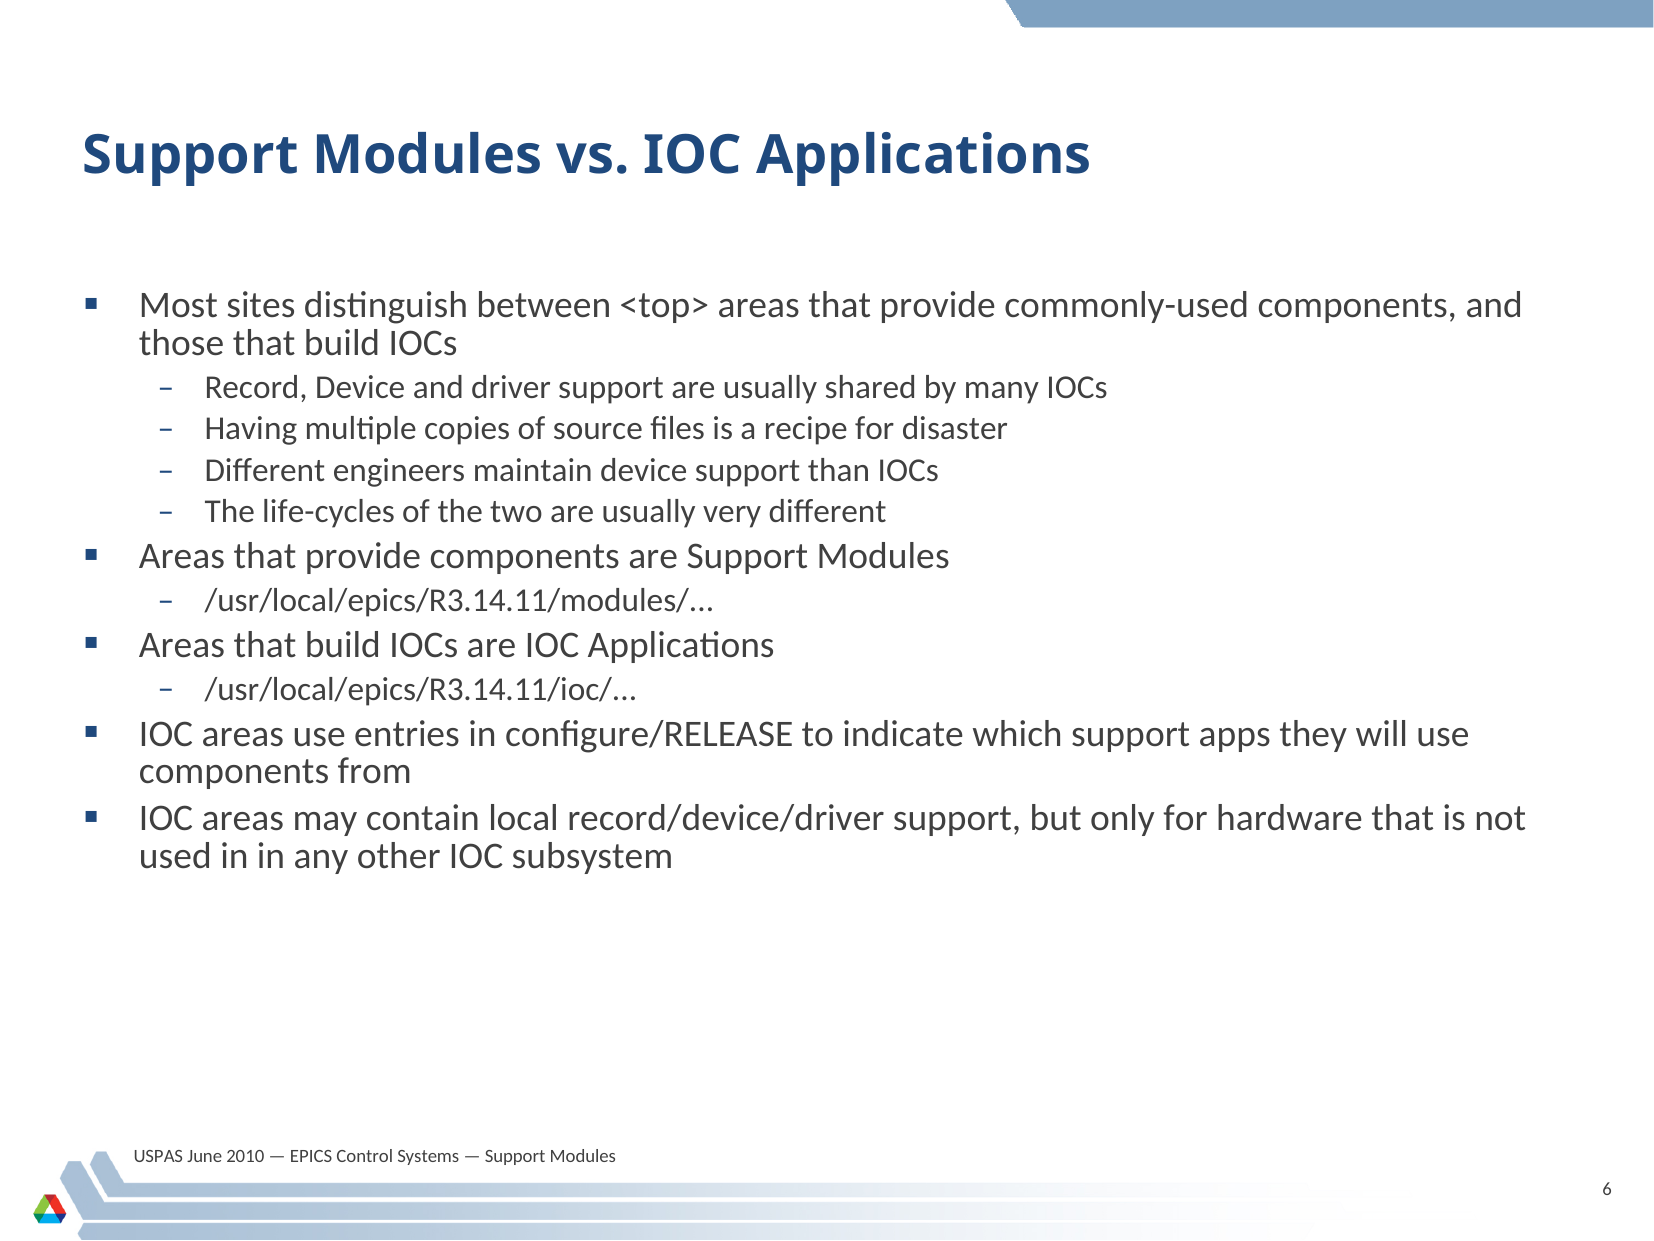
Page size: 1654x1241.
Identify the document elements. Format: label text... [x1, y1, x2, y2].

picture [0, 1143, 1654, 1240]
list Most sites distinguish between <top> areas that provide commonly-used components, and those that build IOCs Record, Device and driver support are usually shared by many IOCs Having multiple copies of source files is a recipe for disaster Different engineers maintain device support than IOCs The life-cycles of the two are usually very different Areas that provide components are Support Modules /usr/local/epics/R3.14.11/modules/... Areas that build IOCs are IOC Applications /usr/local/epics/R3.14.11/ioc/... IOC areas use entries in configure/RELEASE to indicate which support apps they will use components from IOC areas may contain local record/device/driver support, but only for hardware that is not used in in any other IOC subsystem [82, 289, 1571, 956]
picture [0, 0, 1654, 29]
title Support Modules vs. IOC Applications [82, 49, 1571, 257]
